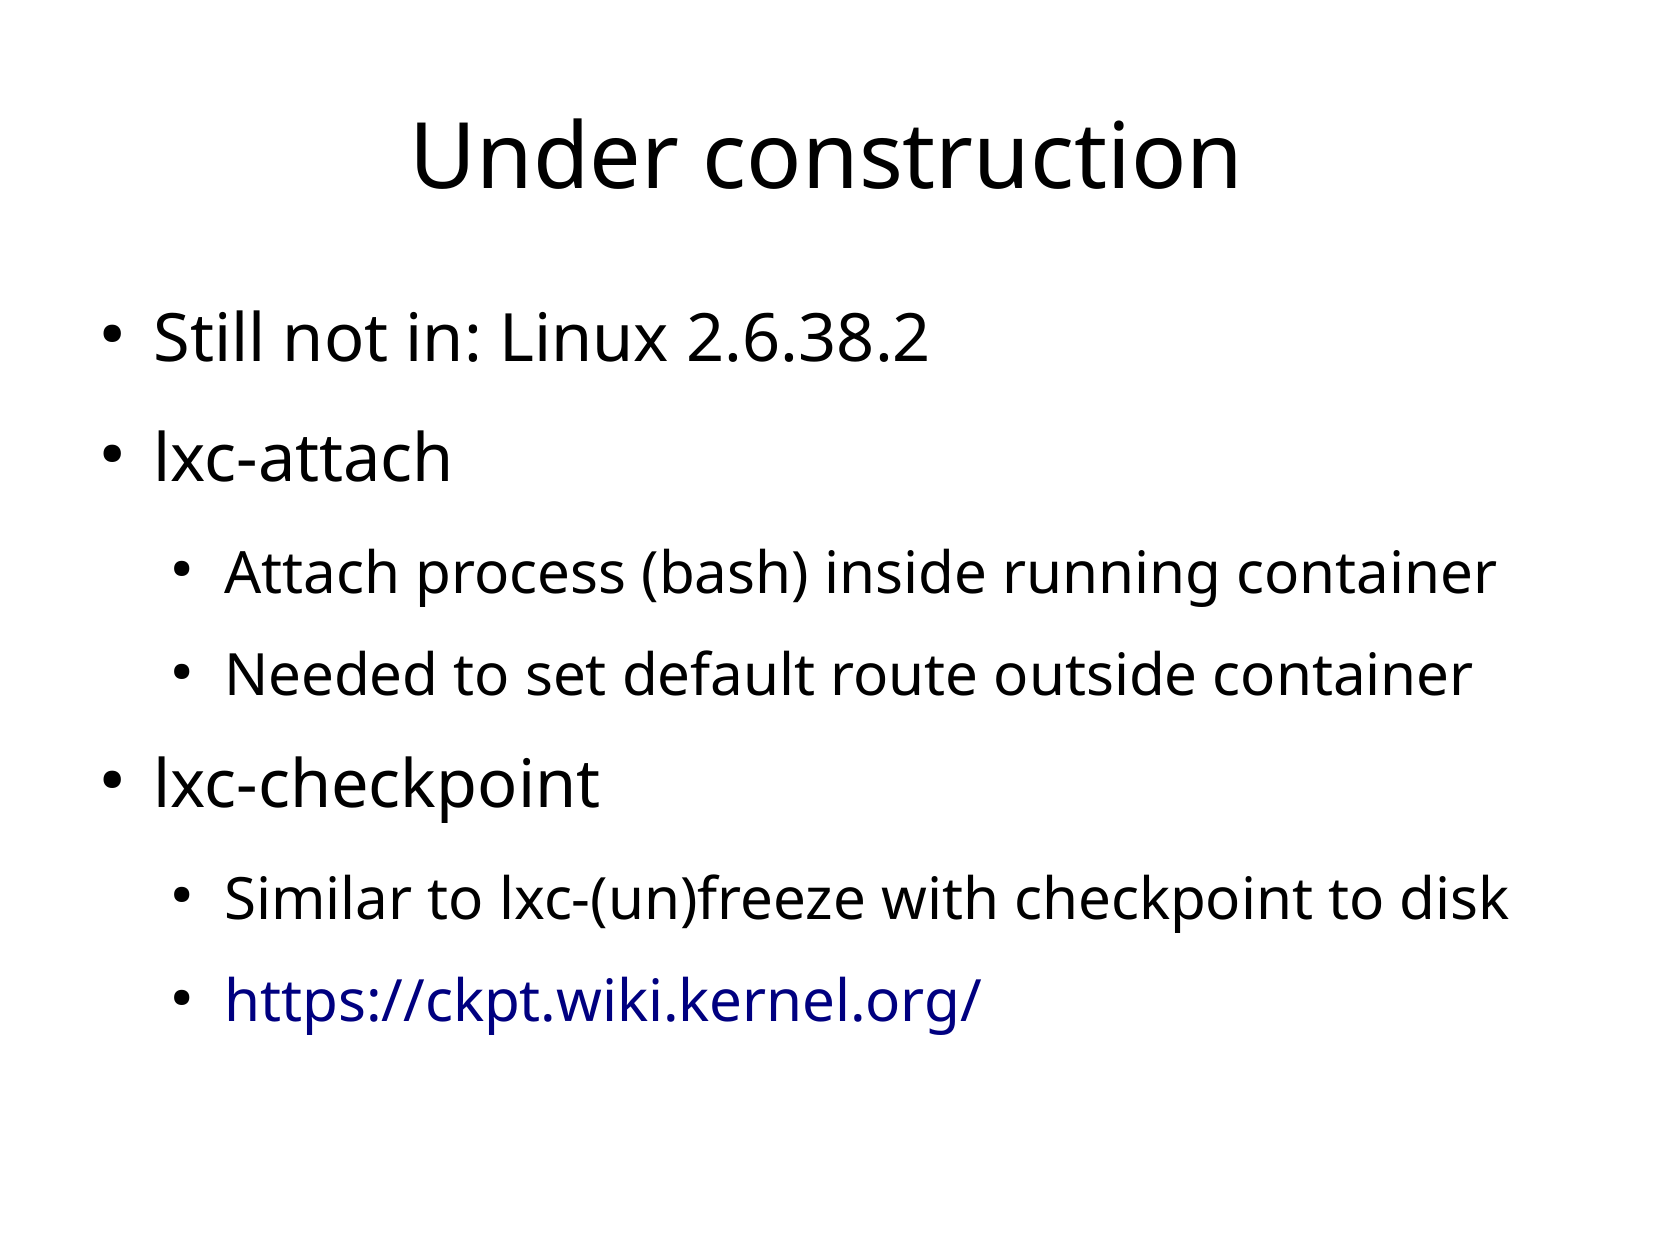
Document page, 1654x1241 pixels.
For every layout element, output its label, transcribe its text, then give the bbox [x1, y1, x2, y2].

list Still not in: Linux 2.6.38.2 lxc-attach Attach process (bash) inside running container Needed to set default route outside container lxc-checkpoint Similar to lxc-(un)freeze with checkpoint to disk https://ckpt.wiki.kernel.org/ [82, 290, 1571, 1109]
title Under construction [82, 49, 1571, 257]
